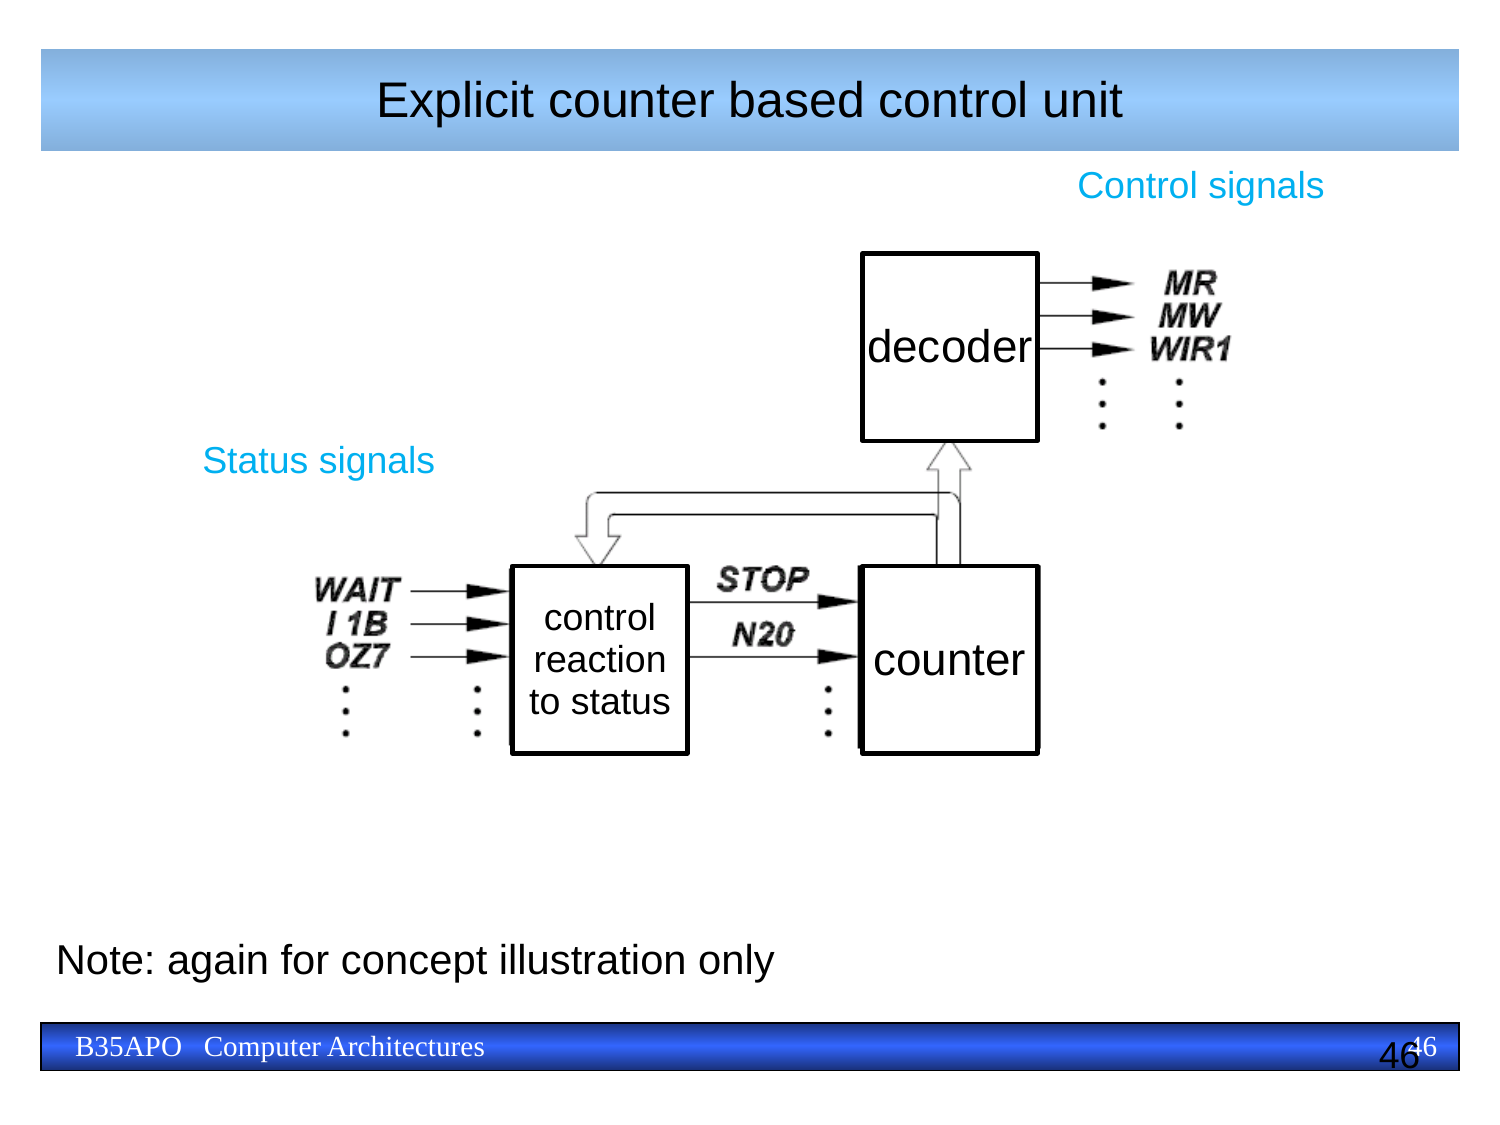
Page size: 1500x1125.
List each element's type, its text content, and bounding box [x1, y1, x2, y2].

text_box Note: again for concept illustration only [41, 924, 1459, 991]
text_box decoder [862, 253, 1038, 441]
text_box counter [862, 565, 1038, 754]
text_box <number> [1340, 1023, 1436, 1070]
title Explicit counter based control unit [41, 49, 1459, 151]
picture [267, 248, 1238, 766]
text_box Control signals [1062, 153, 1351, 214]
text_box control reaction to status [512, 565, 688, 754]
text_box Status signals [187, 427, 475, 489]
